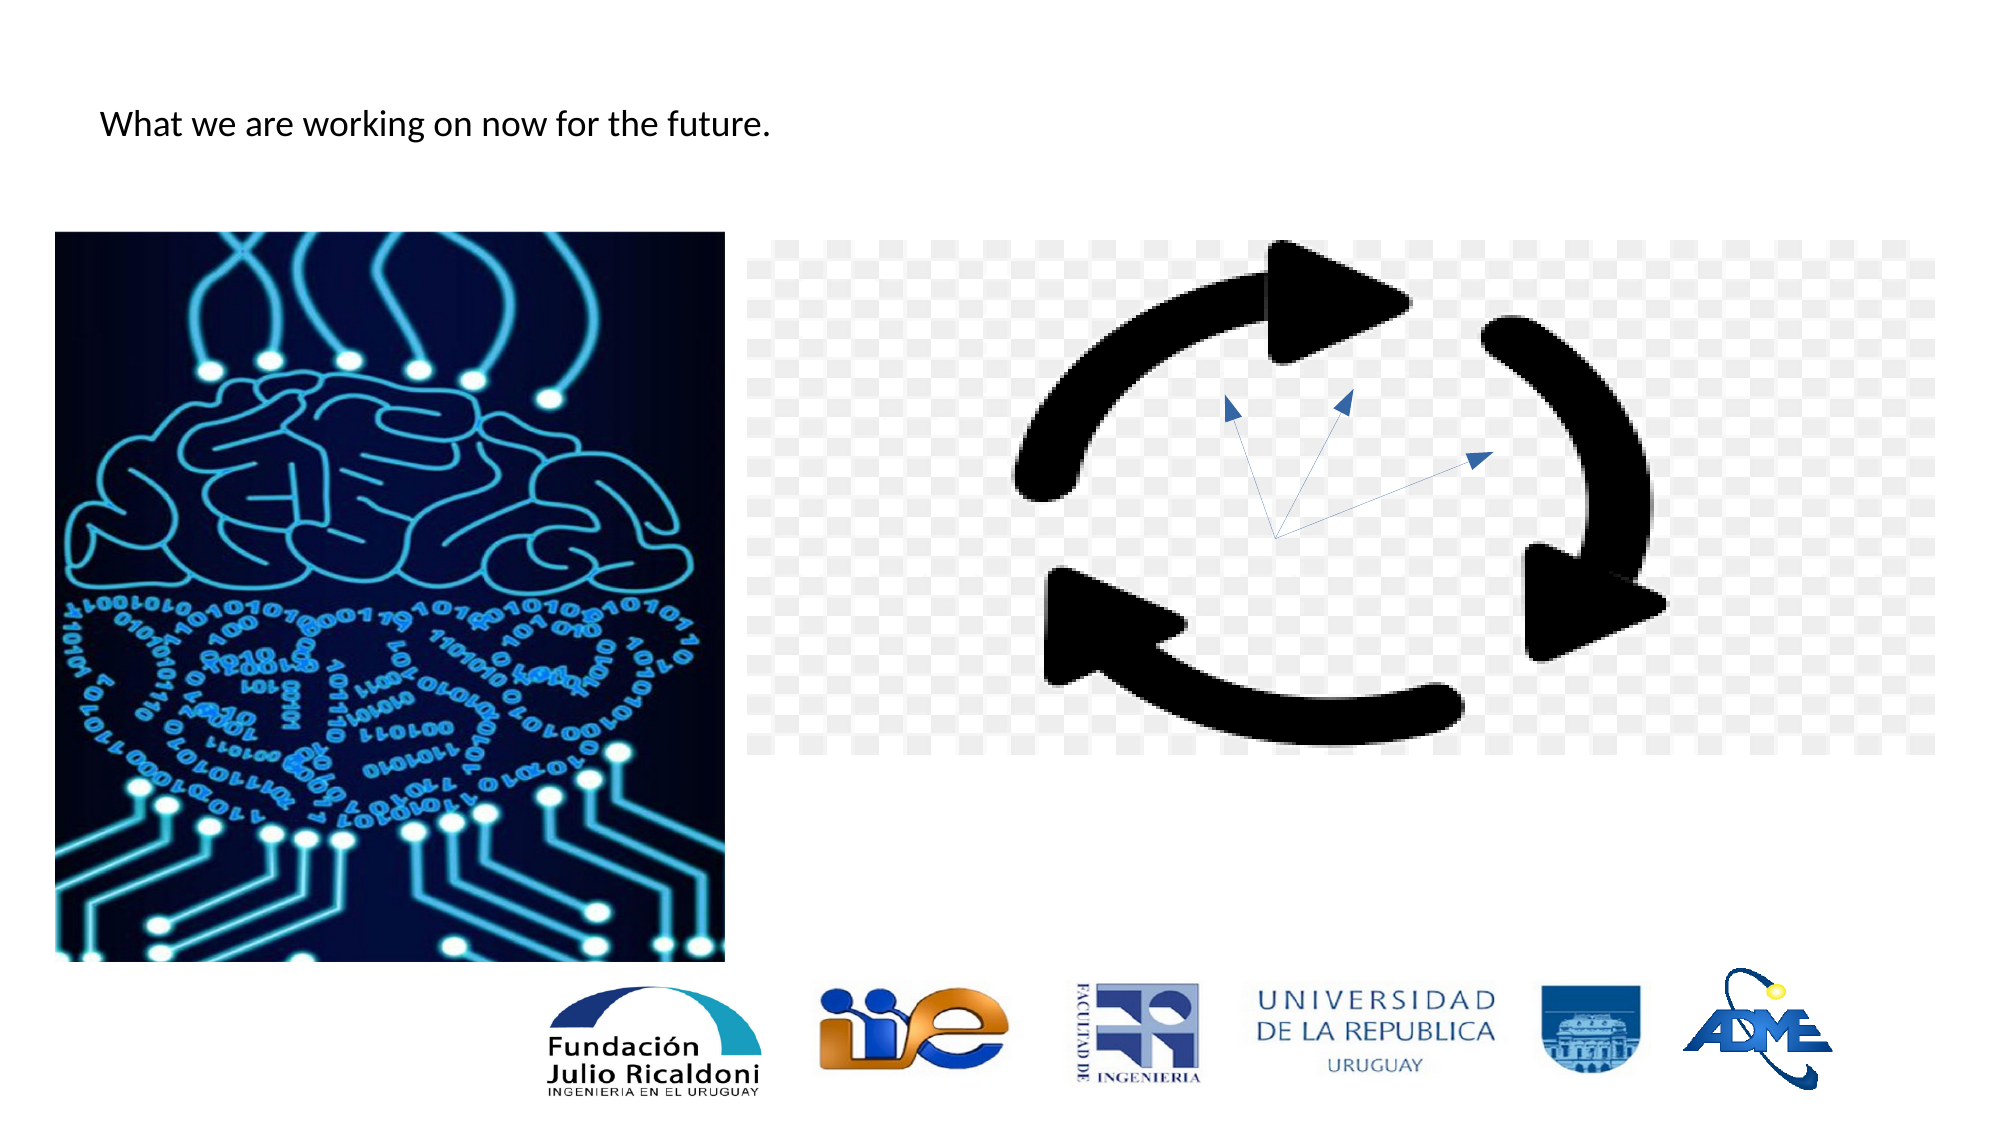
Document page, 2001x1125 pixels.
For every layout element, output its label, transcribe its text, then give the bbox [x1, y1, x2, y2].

picture [54, 231, 725, 962]
title What we are working on now for the future. [99, 2, 1901, 251]
picture [540, 985, 768, 1102]
picture [1683, 968, 1837, 1092]
picture [747, 240, 1935, 755]
picture [801, 974, 1672, 1090]
